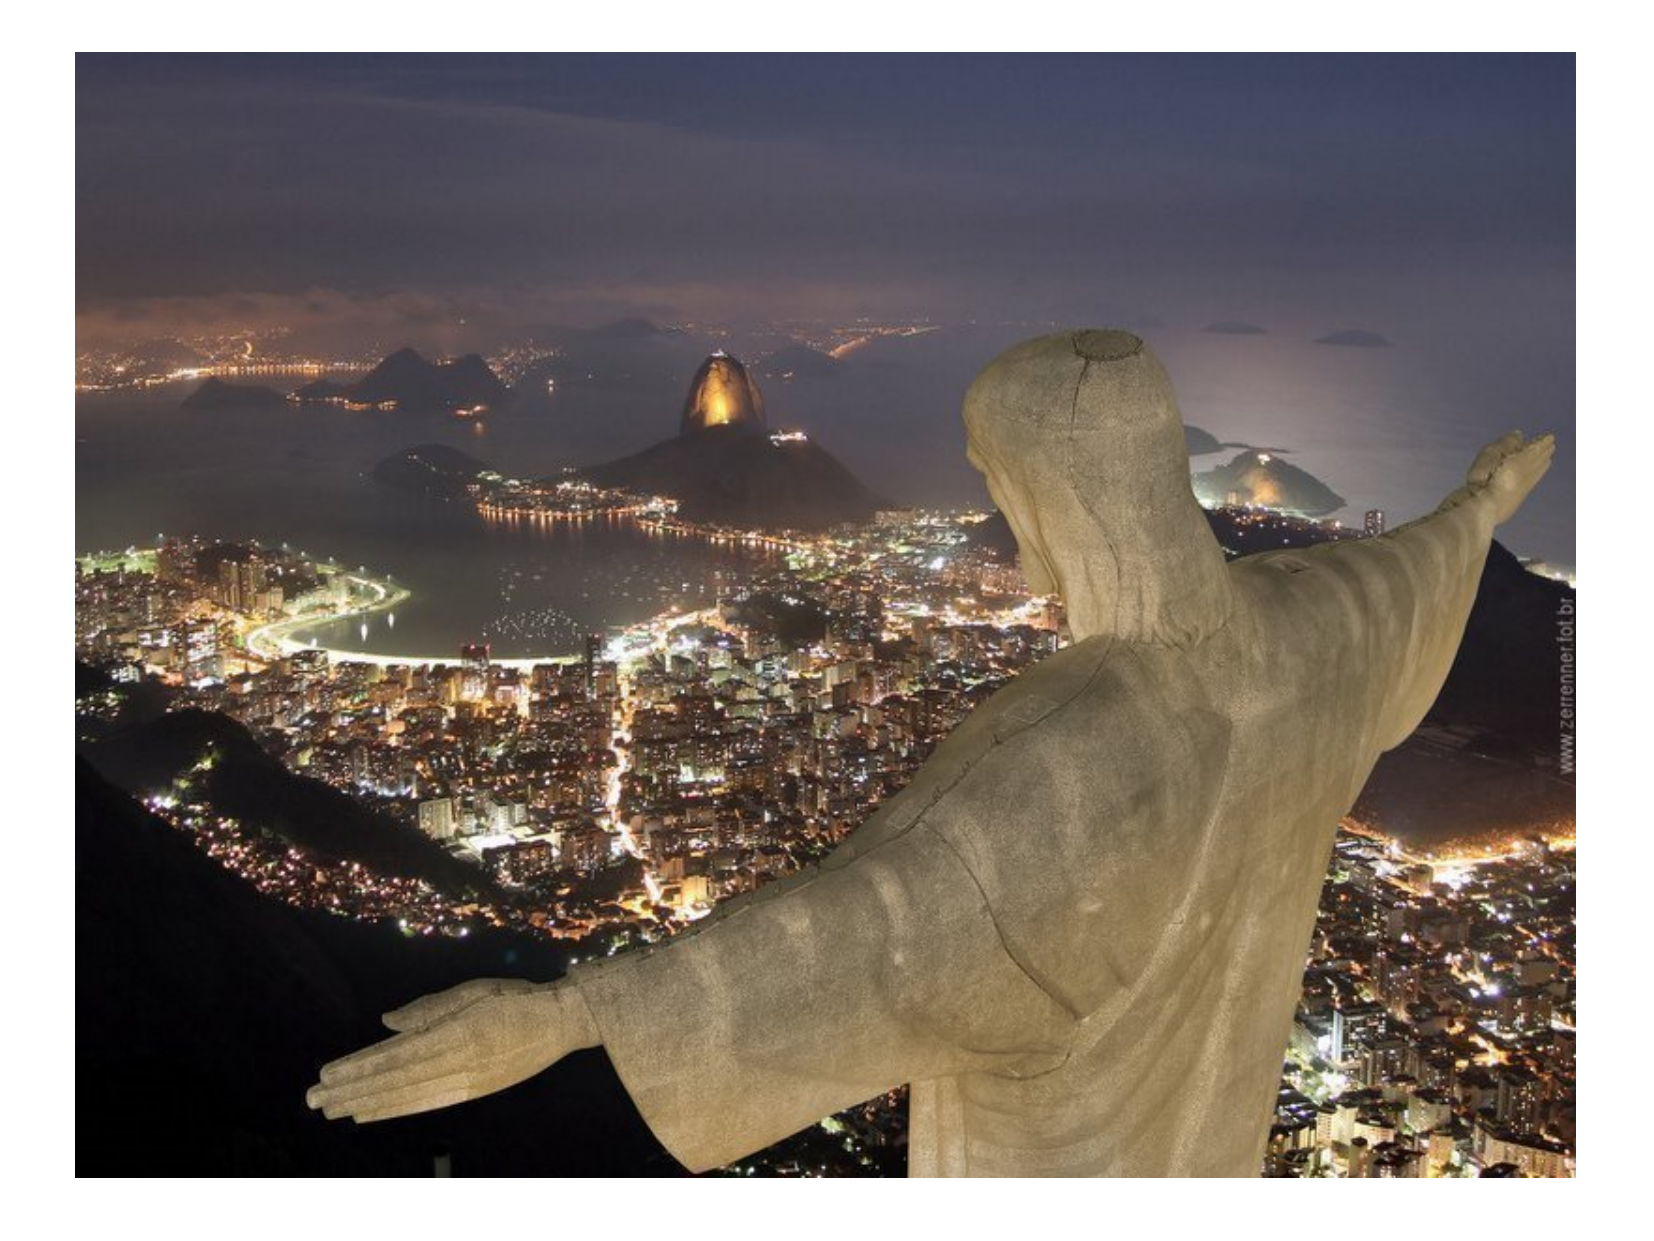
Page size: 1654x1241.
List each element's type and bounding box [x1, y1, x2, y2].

picture [75, 52, 1576, 1178]
